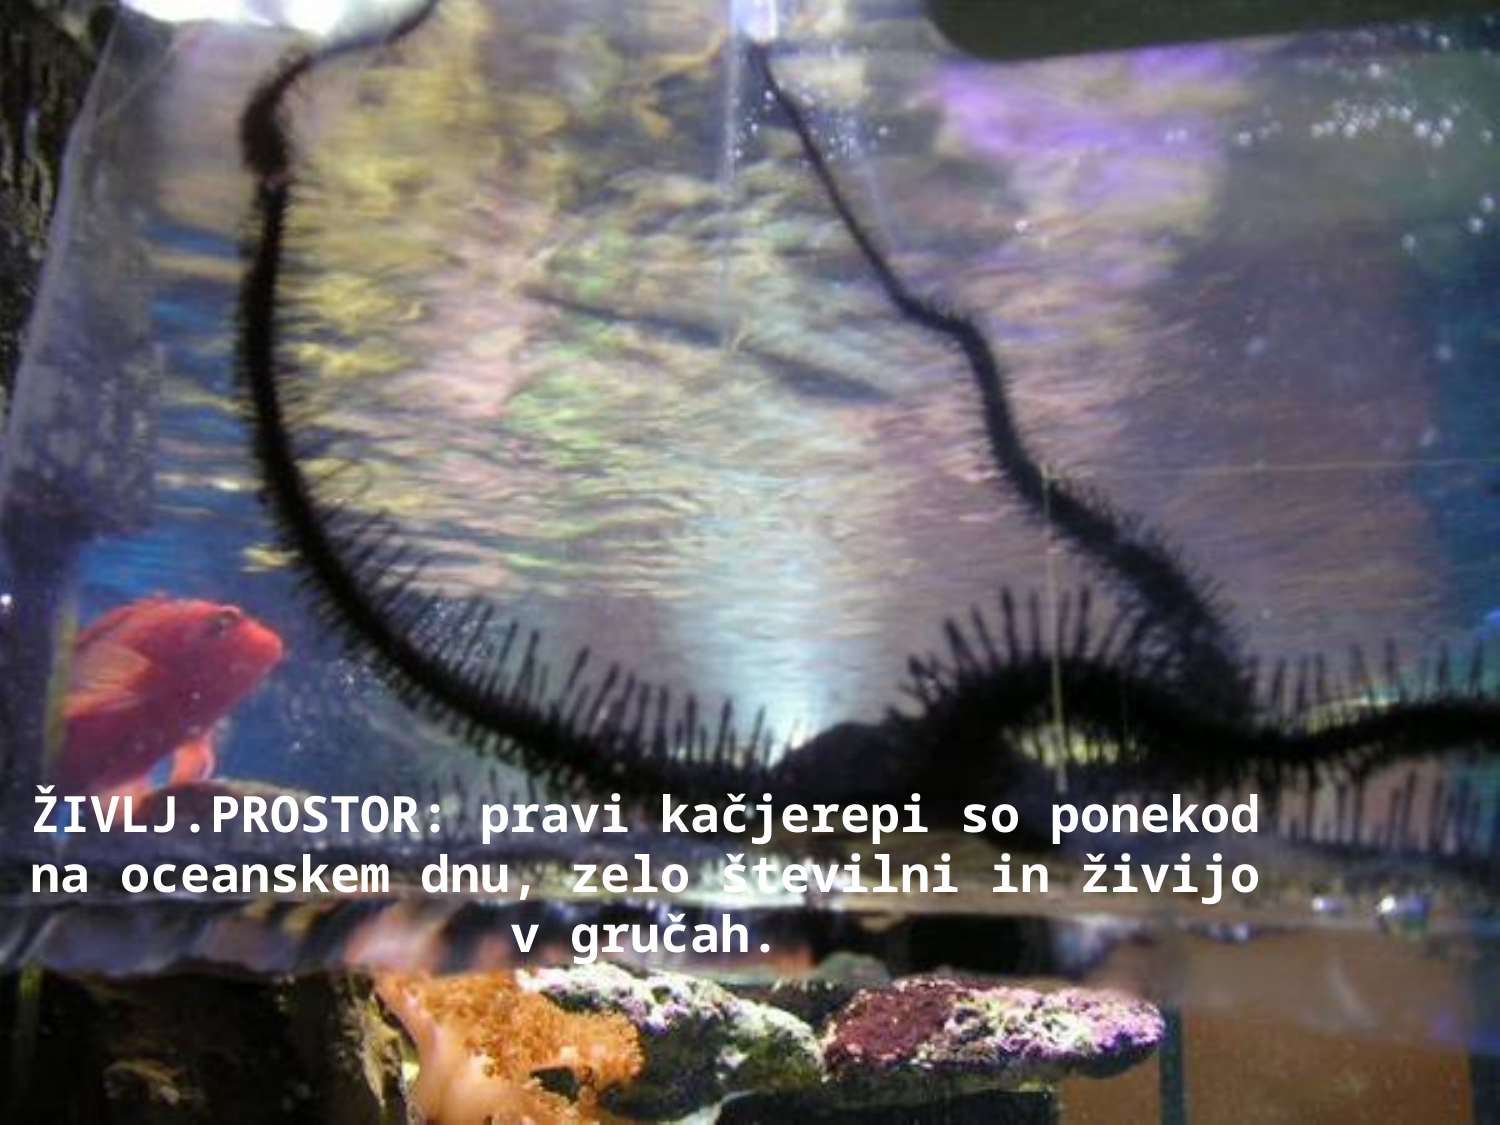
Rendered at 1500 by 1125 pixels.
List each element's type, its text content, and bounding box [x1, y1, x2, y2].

text_box ŽIVLJ.PROSTOR: pravi kačjerepi so ponekod na oceanskem dnu, zelo številni in živijo v gručah. [0, 774, 1291, 970]
picture [0, 0, 1500, 1125]
